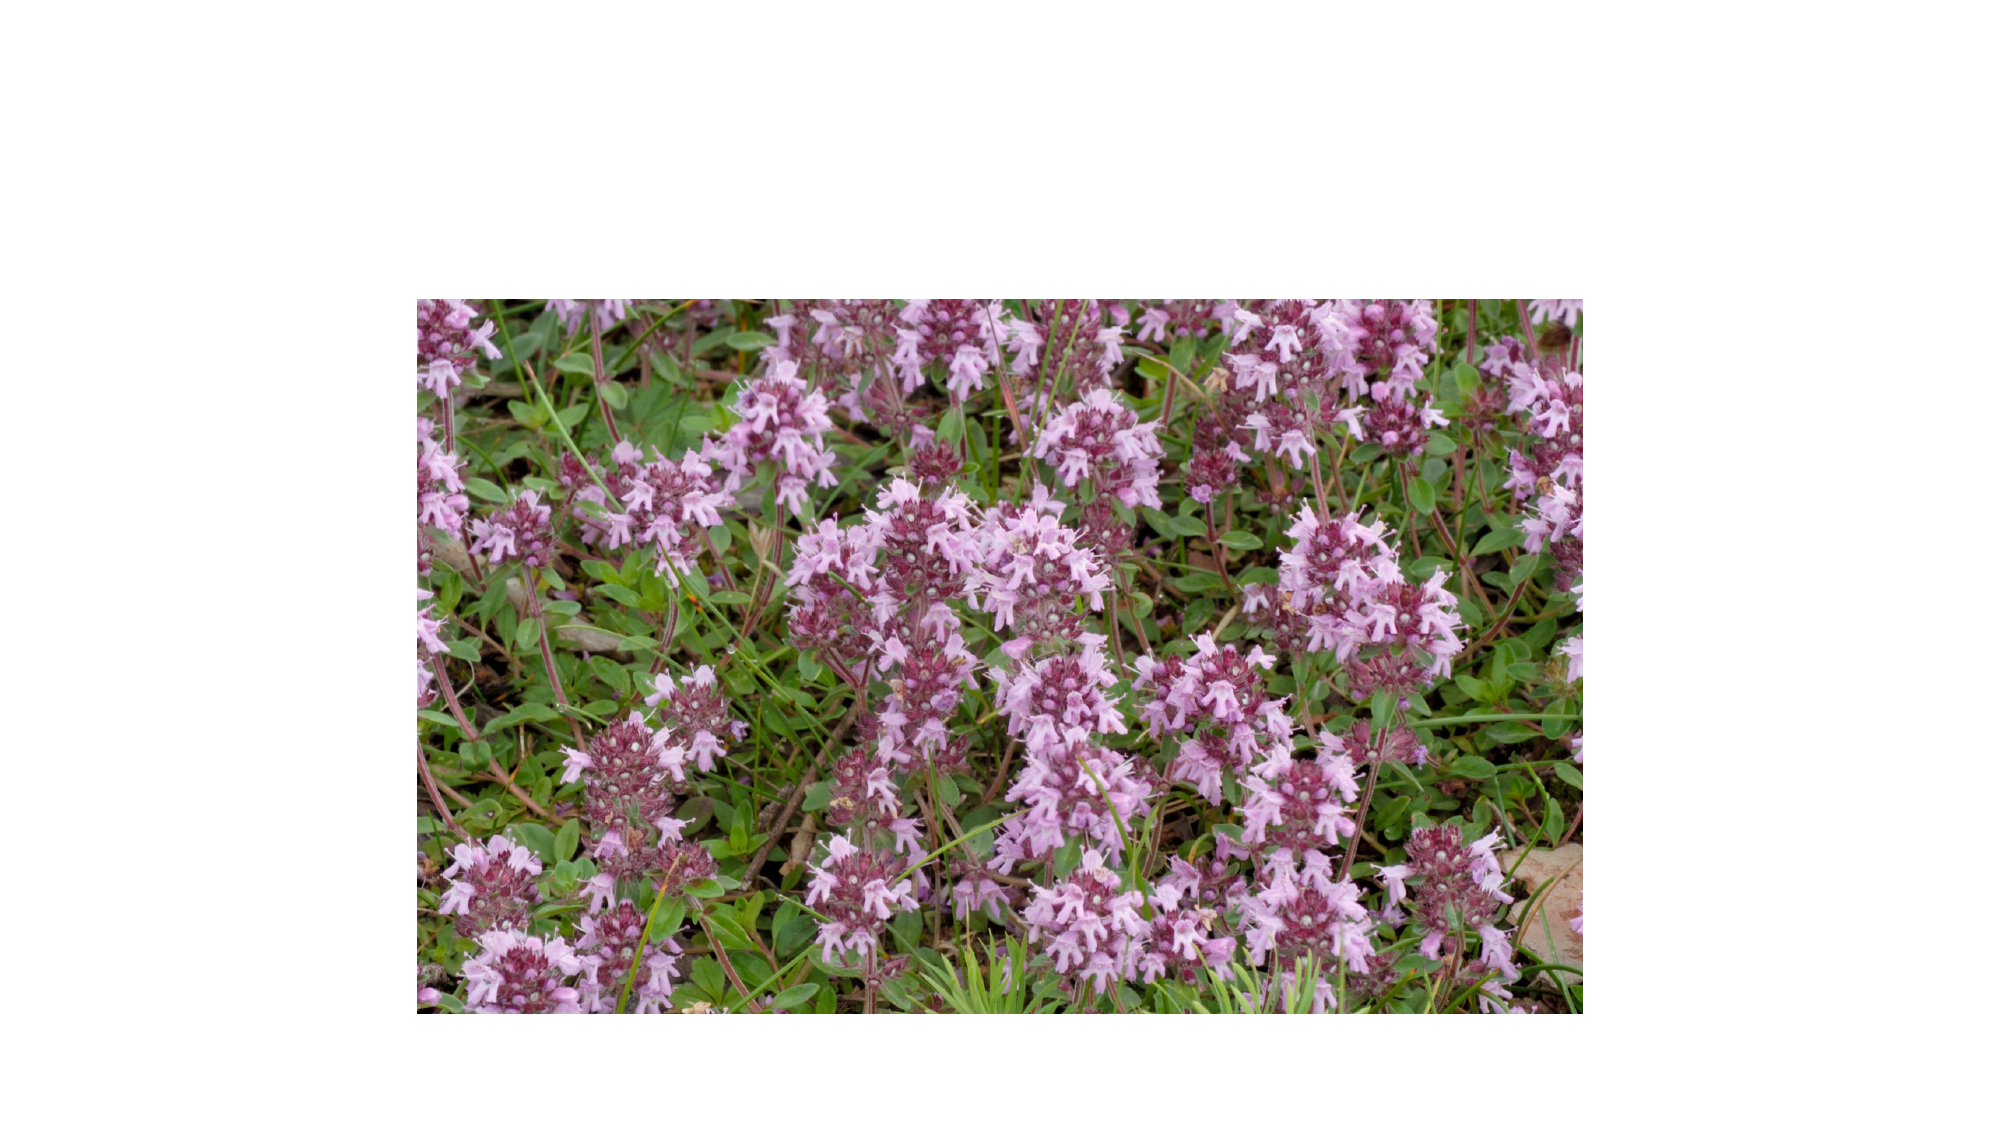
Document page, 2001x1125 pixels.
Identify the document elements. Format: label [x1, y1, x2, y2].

picture [417, 299, 1583, 1014]
